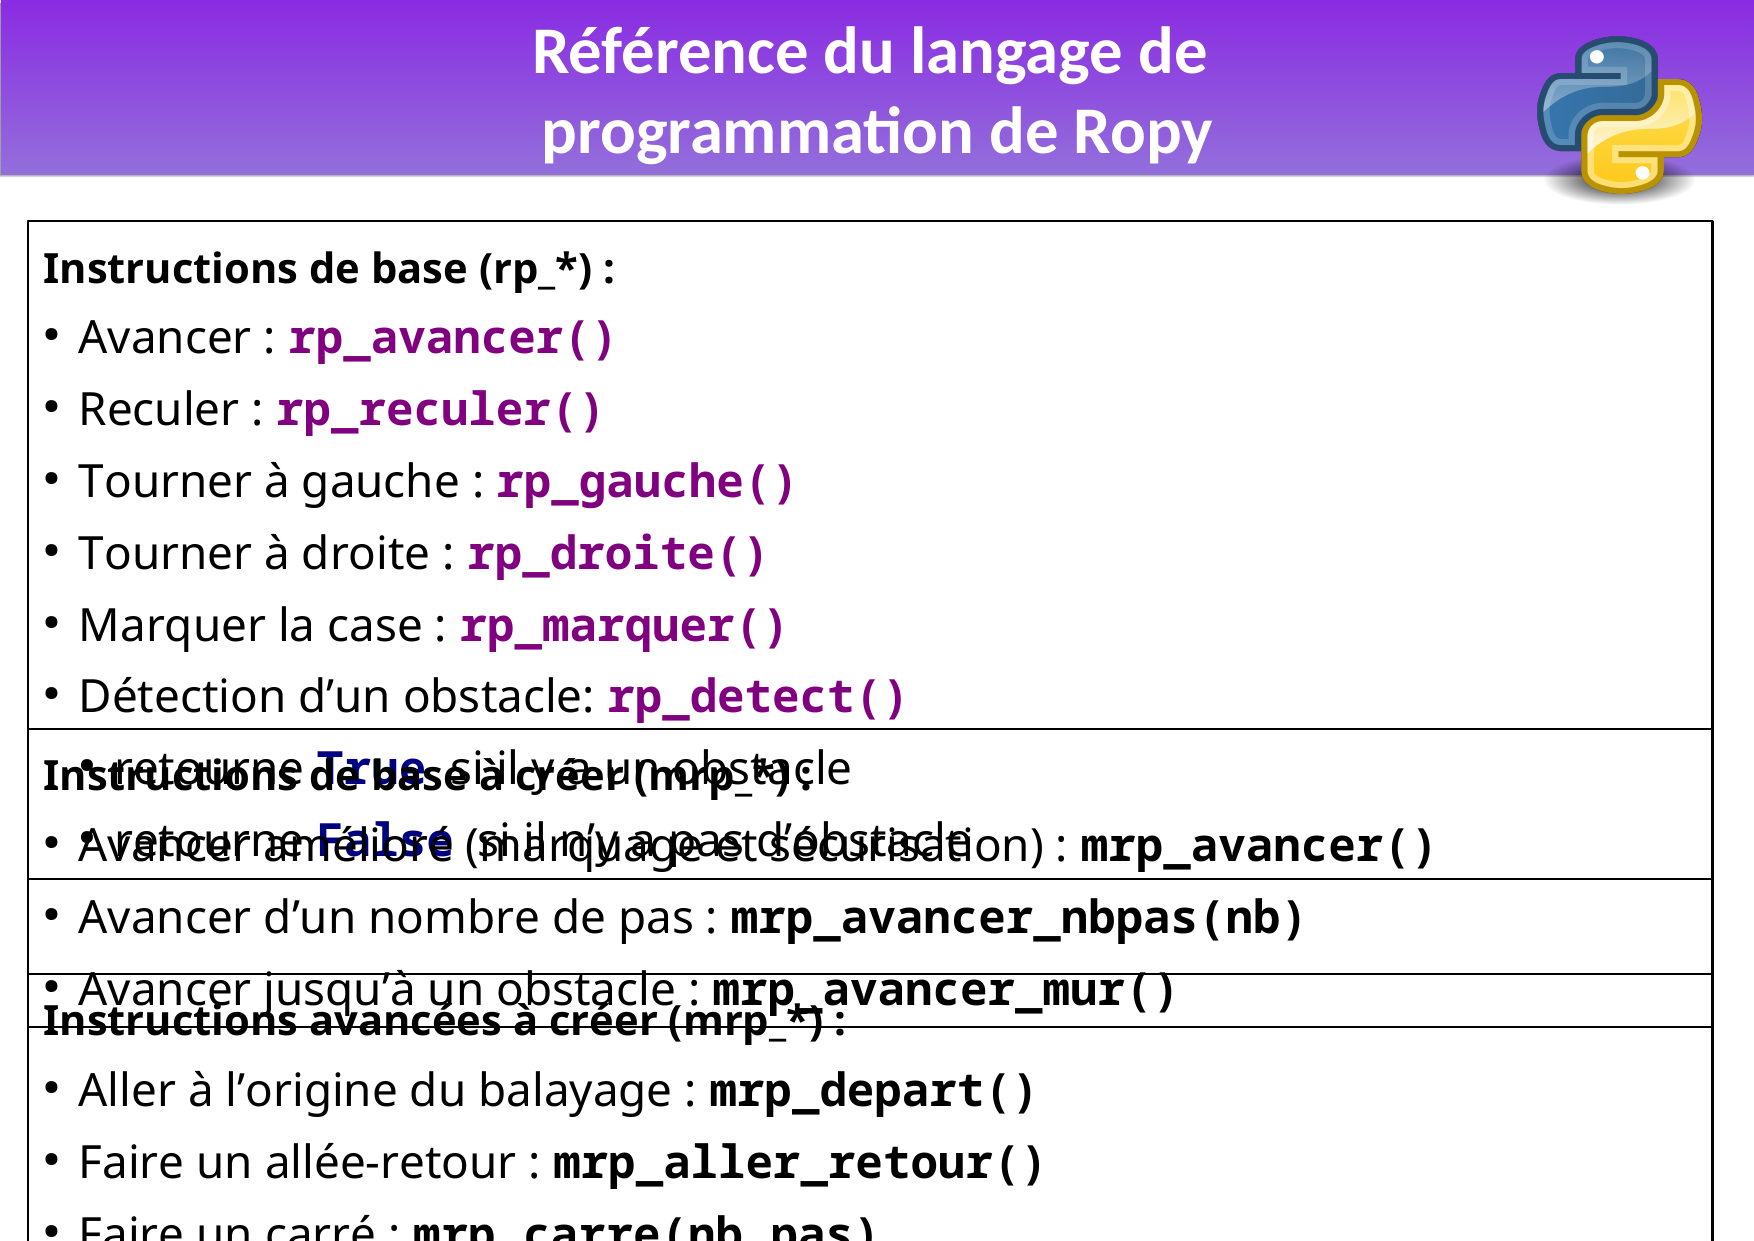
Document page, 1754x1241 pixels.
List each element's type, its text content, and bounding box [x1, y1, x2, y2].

text_box Instructions de base (rp_*) : Avancer : rp_avancer() Reculer : rp_reculer() Tourner à gauche : rp_gauche() Tourner à droite : rp_droite() Marquer la case : rp_marquer() Détection d’un obstacle: rp_detect() retourne True si il y a un obstacle retourne False si il n’y a pas d’obstacle [27, 221, 1713, 717]
text_box Instructions de base à créer (mrp_*) : Avancer amélioré (marquage et sécurisation) : mrp_avancer() Avancer d’un nombre de pas : mrp_avancer_nbpas(nb) Avancer jusqu’à un obstacle : mrp_avancer_mur() [27, 729, 1713, 960]
text_box Référence du langage de programmation de Ropy [0, 0, 1754, 175]
text_box Instructions avancées à créer (mrp_*) : Aller à l’origine du balayage : mrp_depart() Faire un allée-retour : mrp_aller_retour() Faire un carré : mrp_carre(nb_pas) [27, 974, 1713, 1205]
picture [1526, 32, 1713, 209]
